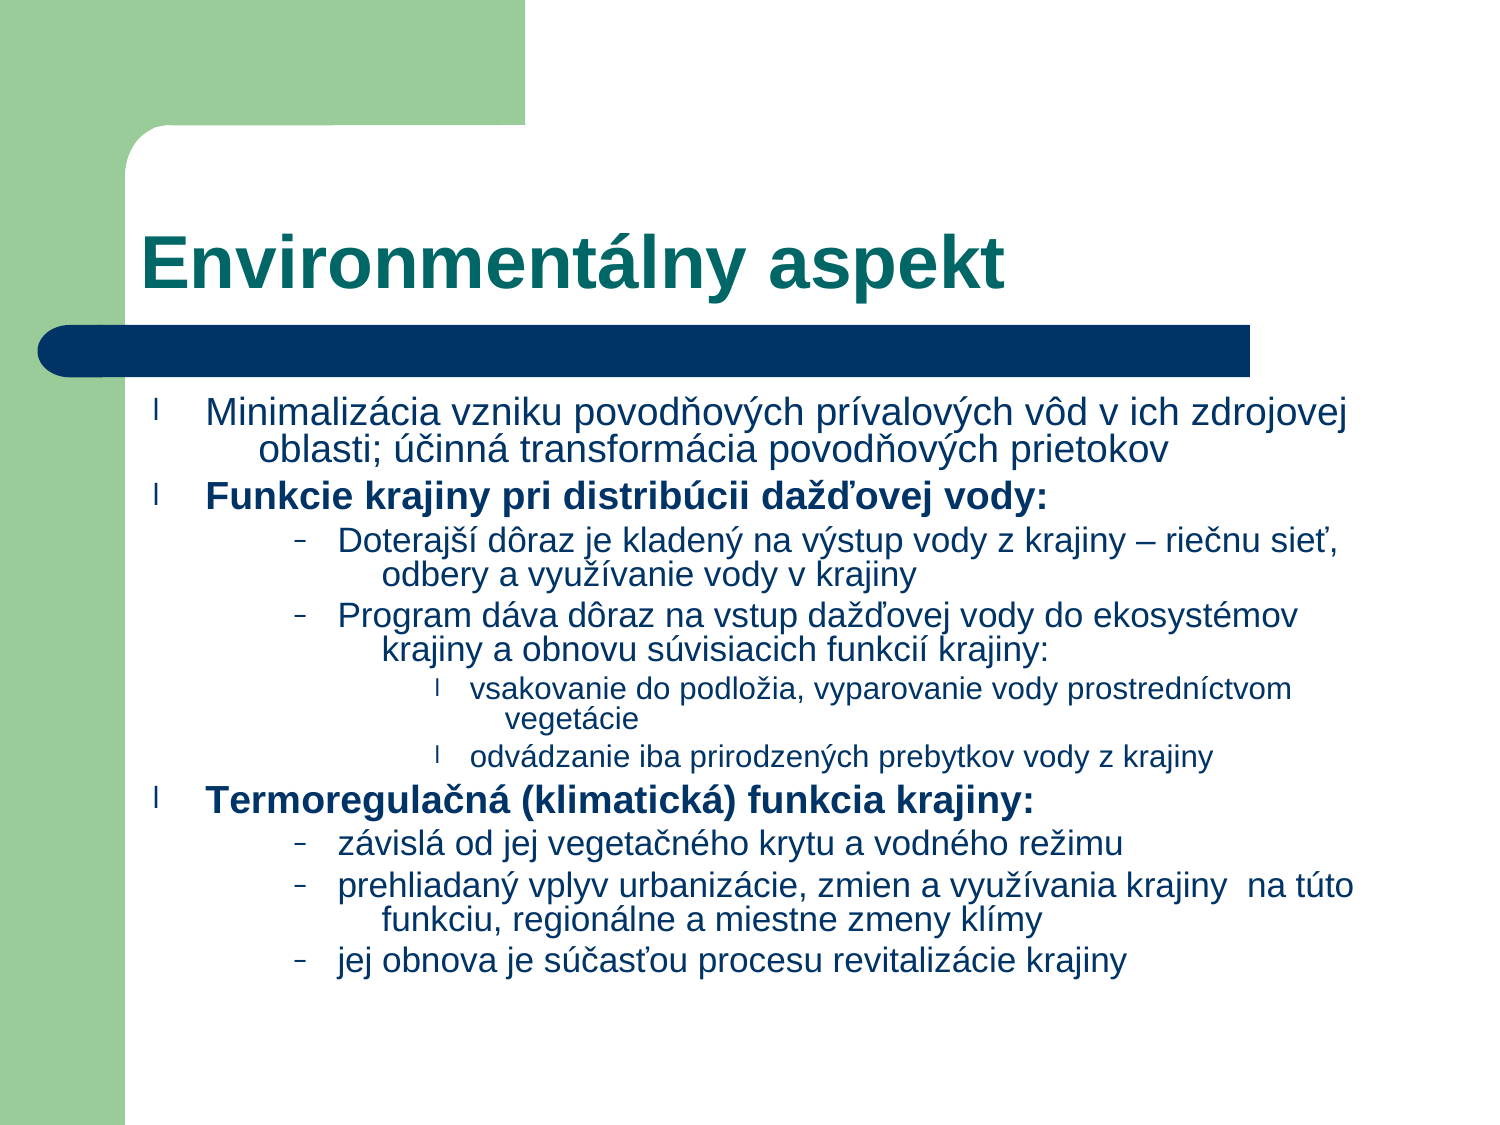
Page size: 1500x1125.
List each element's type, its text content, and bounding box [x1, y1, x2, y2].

list Minimalizácia vzniku povodňových prívalových vôd v ich zdrojovej oblasti; účinná transformácia povodňových prietokov Funkcie krajiny pri distribúcii dažďovej vody: Doterajší dôraz je kladený na výstup vody z krajiny – riečnu sieť, odbery a využívanie vody v krajiny Program dáva dôraz na vstup dažďovej vody do ekosystémov krajiny a obnovu súvisiacich funkcií krajiny: vsakovanie do podložia, vyparovanie vody prostredníctvom vegetácie odvádzanie iba prirodzených prebytkov vody z krajiny Termoregulačná (klimatická) funkcia krajiny: závislá od jej vegetačného krytu a vodného režimu prehliadaný vplyv urbanizácie, zmien a využívania krajiny na túto funkciu, regionálne a miestne zmeny klímy jej obnova je súčasťou procesu revitalizácie krajiny [137, 387, 1400, 999]
title Environmentálny aspekt [125, 125, 1426, 313]
